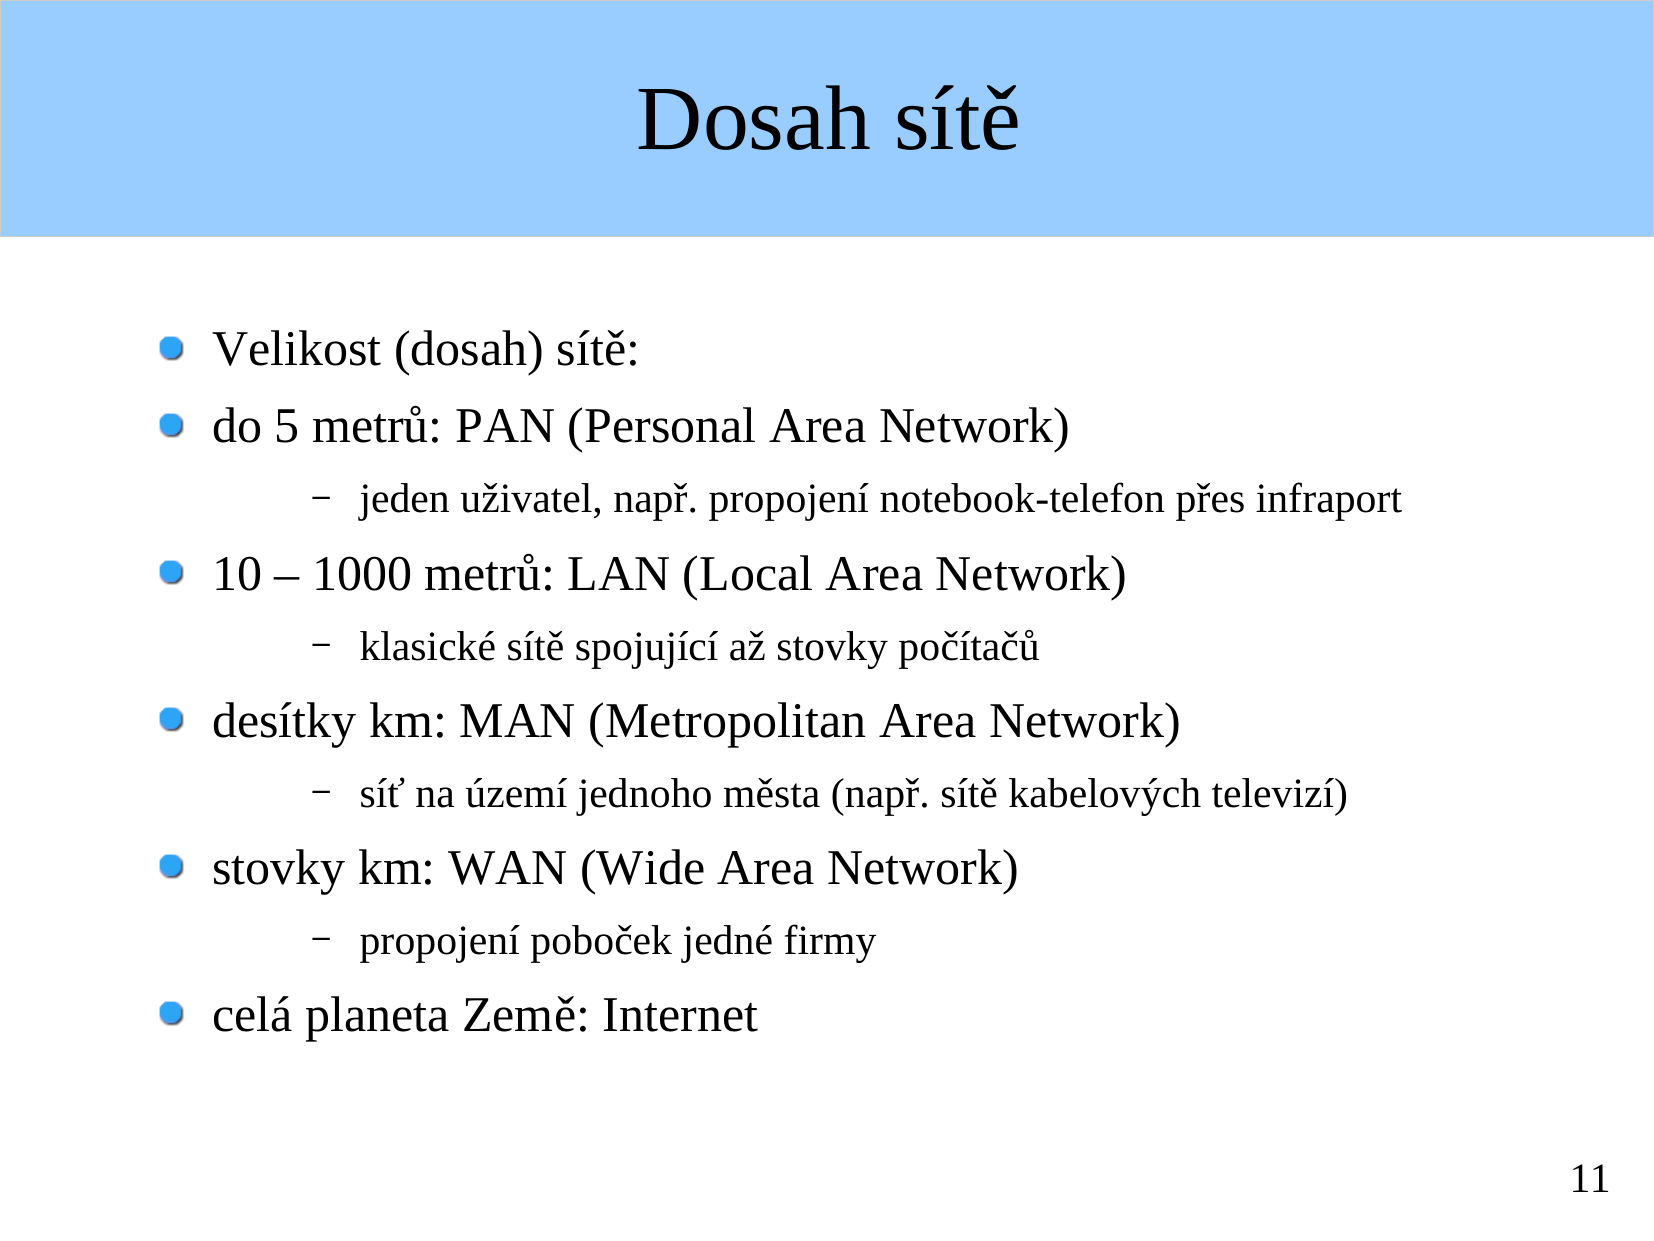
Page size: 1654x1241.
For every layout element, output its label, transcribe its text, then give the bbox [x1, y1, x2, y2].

title Dosah sítě [5, 0, 1654, 237]
list Velikost (dosah) sítě: do 5 metrů: PAN (Personal Area Network) jeden uživatel, např. propojení notebook-telefon přes infraport 10 – 1000 metrů: LAN (Local Area Network) klasické sítě spojující až stovky počítačů desítky km: MAN (Metropolitan Area Network) síť na území jednoho města (např. sítě kabelových televizí) stovky km: WAN (Wide Area Network) propojení poboček jedné firmy celá planeta Země: Internet [123, 321, 1536, 1240]
